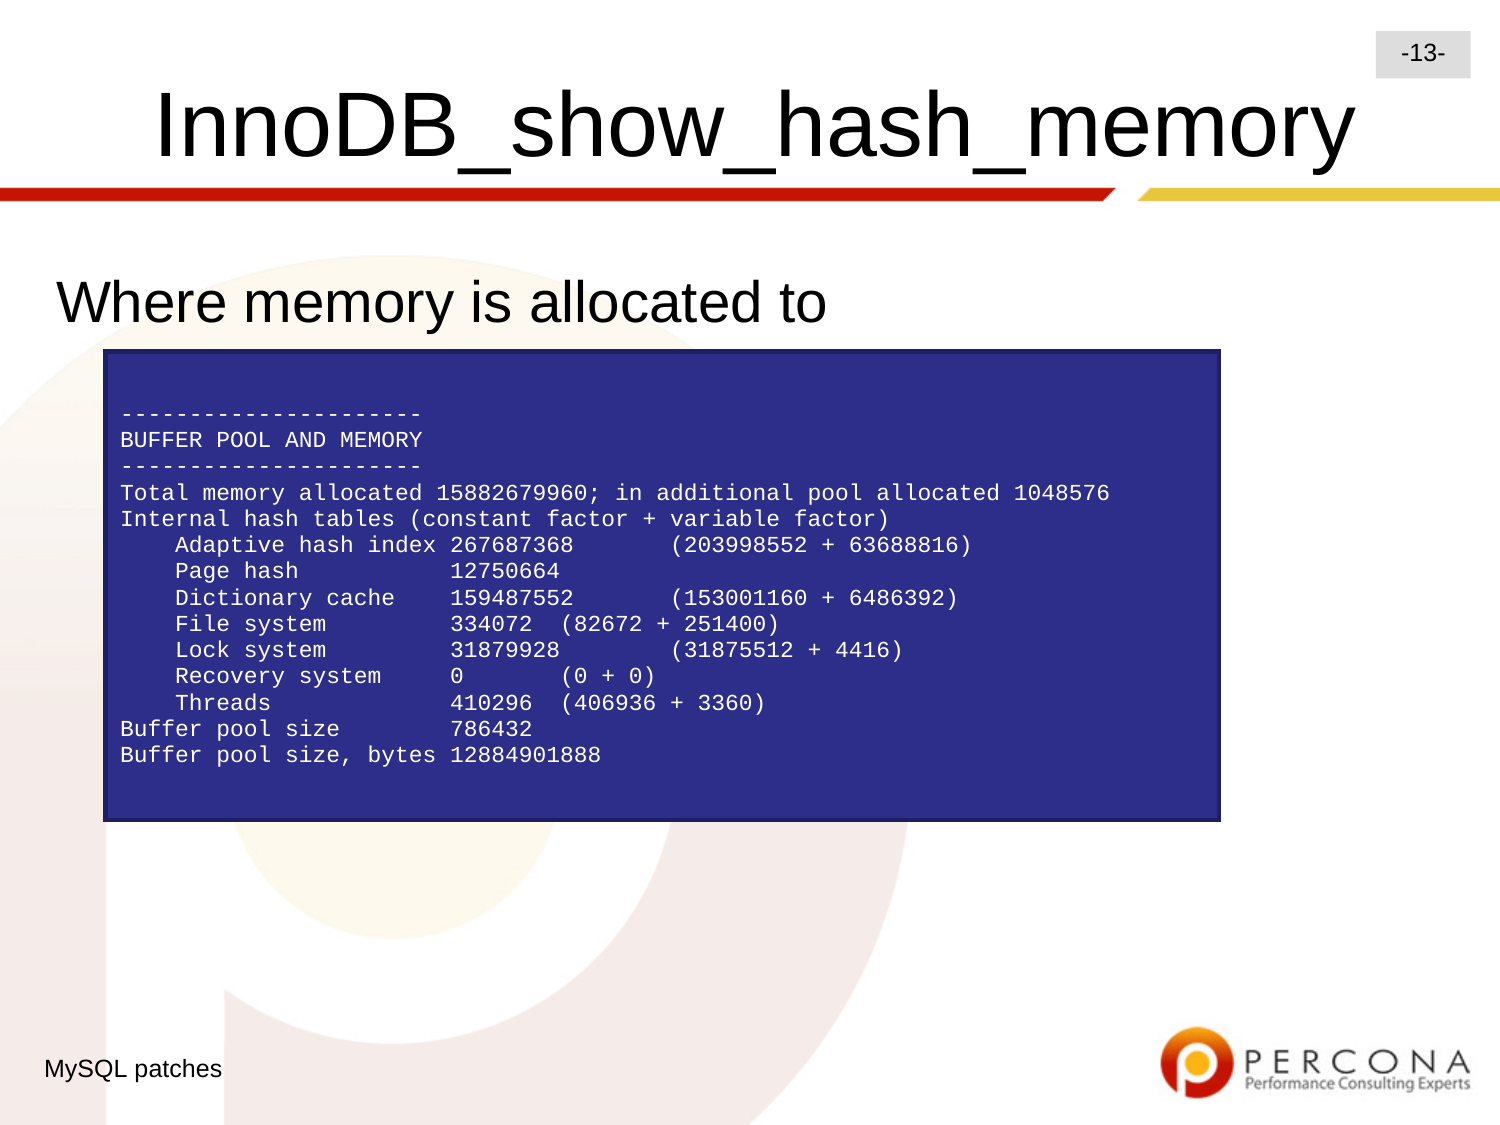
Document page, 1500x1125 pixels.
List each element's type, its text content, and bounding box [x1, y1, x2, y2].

picture [0, 0, 1500, 1125]
text_box -1- [1375, 31, 1471, 54]
text_box MySQL patches [29, 1046, 1129, 1103]
text_box ---------------------- BUFFER POOL AND MEMORY ---------------------- Total memory allocated 15882679960; in additional pool allocated 1048576 Internal hash tables (constant factor + variable factor) Adaptive hash index 267687368 (203998552 + 63688816) Page hash 12750664 Dictionary cache 159487552 (153001160 + 6486392) File system 334072 (82672 + 251400) Lock system 31879928 (31875512 + 4416) Recovery system 0 (0 + 0) Threads 410296 (406936 + 3360) Buffer pool size 786432 Buffer pool size, bytes 12884901888 [105, 351, 1219, 821]
list Where memory is allocated to [41, 262, 1471, 1052]
title InnoDB_show_hash_memory [41, 54, 1471, 195]
